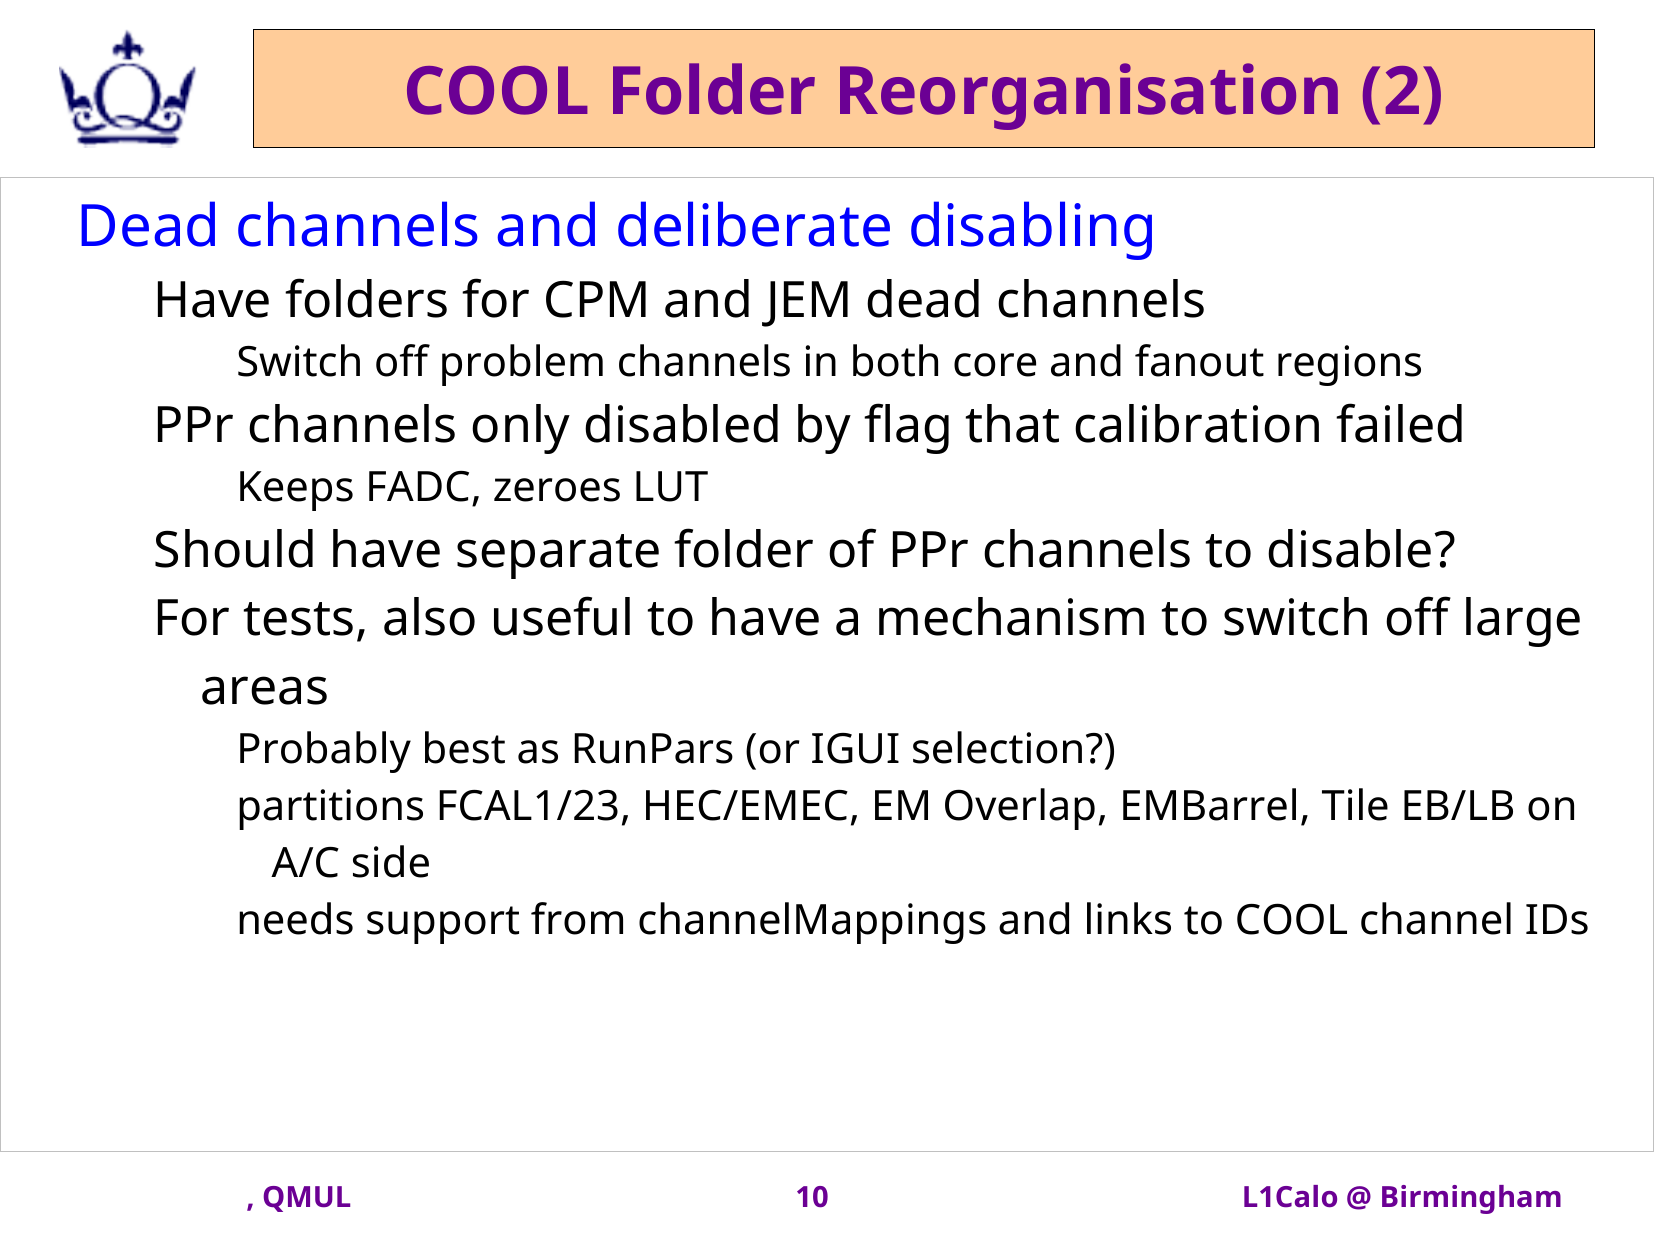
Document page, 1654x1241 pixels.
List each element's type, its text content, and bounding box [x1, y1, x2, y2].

picture [59, 29, 200, 148]
title COOL Folder Reorganisation (2) [253, 29, 1595, 148]
list Dead channels and deliberate disabling Have folders for CPM and JEM dead channels Switch off problem channels in both core and fanout regions PPr channels only disabled by flag that calibration failed Keeps FADC, zeroes LUT Should have separate folder of PPr channels to disable? For tests, also useful to have a mechanism to switch off large areas Probably best as RunPars (or IGUI selection?) partitions FCAL1/23, HEC/EMEC, EM Overlap, EMBarrel, Tile EB/LB on A/C side needs support from channelMappings and links to COOL channel IDs [59, 184, 1603, 1143]
